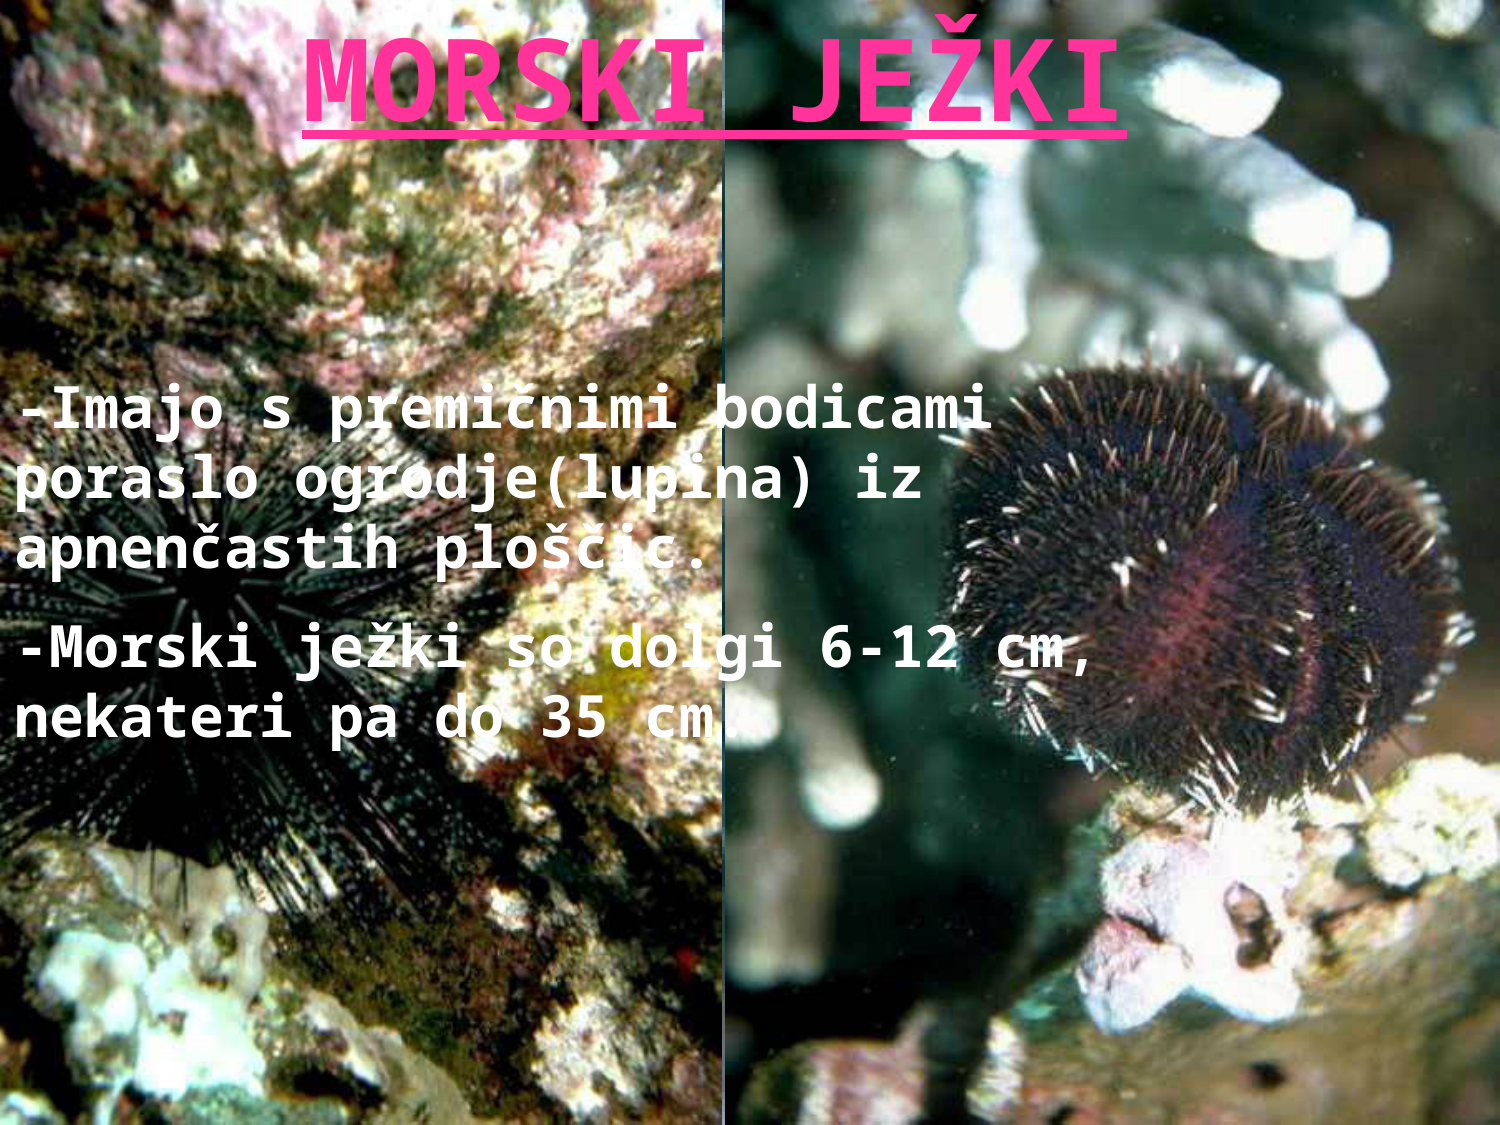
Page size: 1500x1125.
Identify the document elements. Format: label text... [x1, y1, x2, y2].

picture [0, 0, 1500, 1125]
text_box -Imajo s premičnimi bodicami poraslo ogrodje(lupina) iz apnenčastih ploščic. -Morski ježki so dolgi 6-12 cm, nekateri pa do 35 cm. [0, 362, 1175, 856]
text_box MORSKI JEŽKI [287, 0, 1200, 153]
